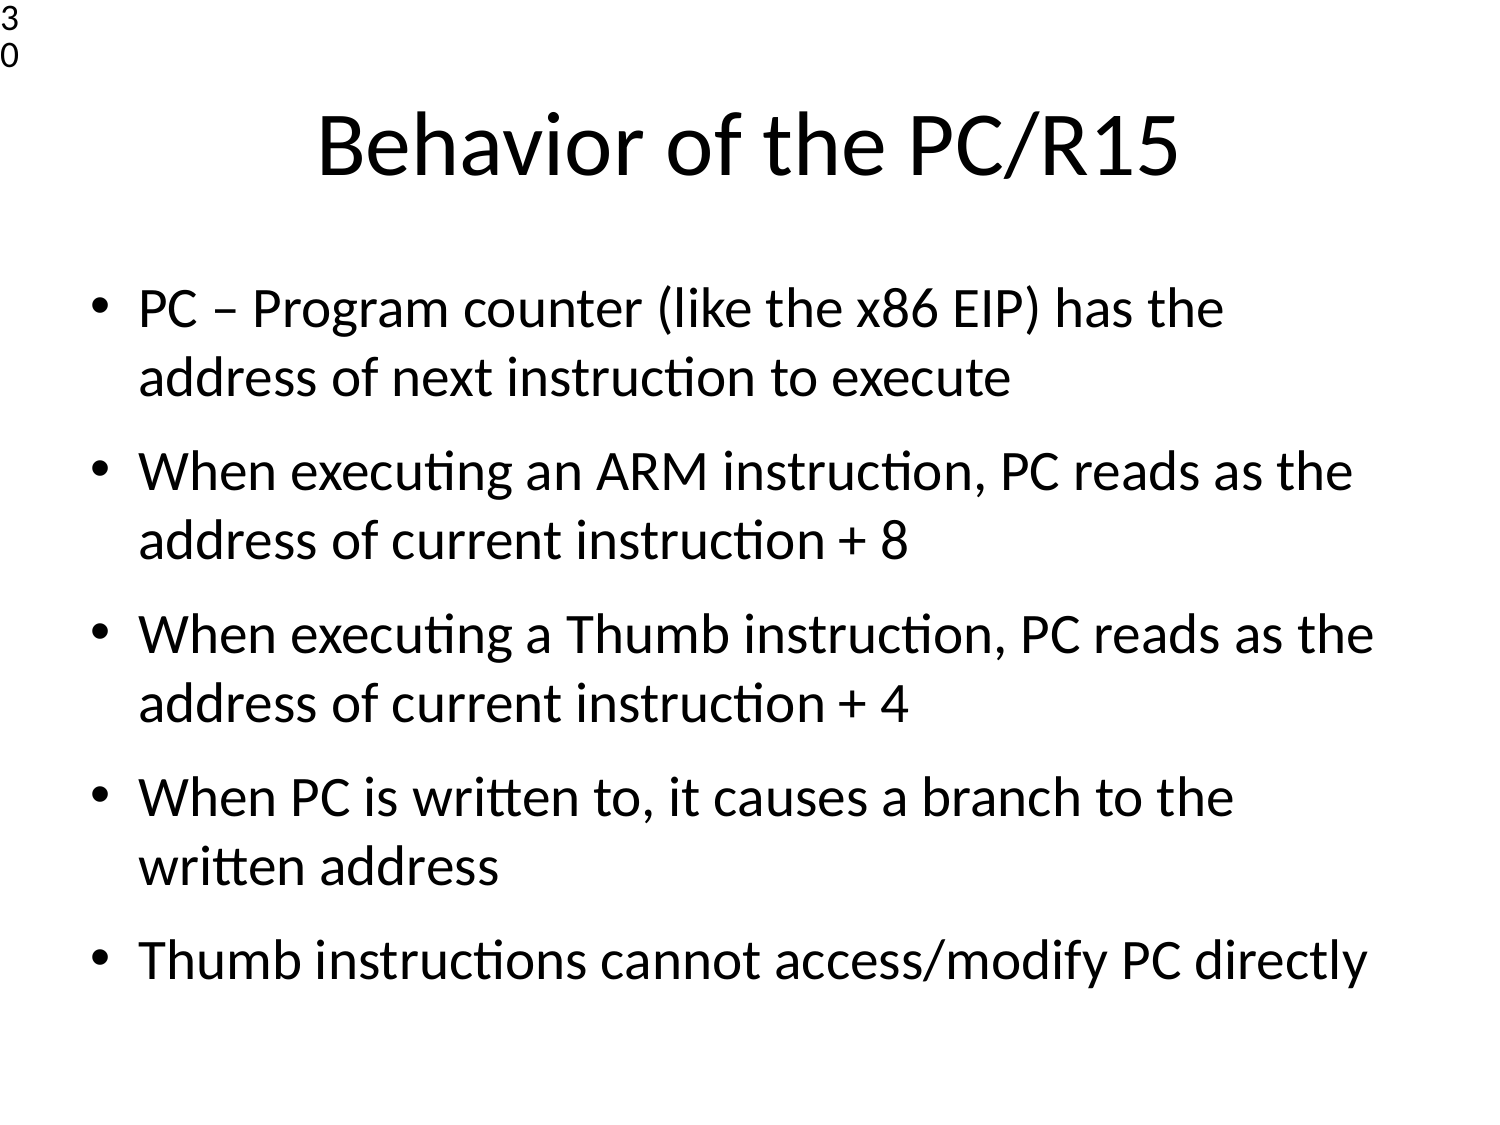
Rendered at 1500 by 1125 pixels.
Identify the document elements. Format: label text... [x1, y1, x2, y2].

list PC – Program counter (like the x86 EIP) has the address of next instruction to execute When executing an ARM instruction, PC reads as the address of current instruction + 8 When executing a Thumb instruction, PC reads as the address of current instruction + 4 When PC is written to, it causes a branch to the written address Thumb instructions cannot access/modify PC directly [75, 262, 1425, 1005]
title Behavior of the PC/R15 [75, 45, 1425, 233]
